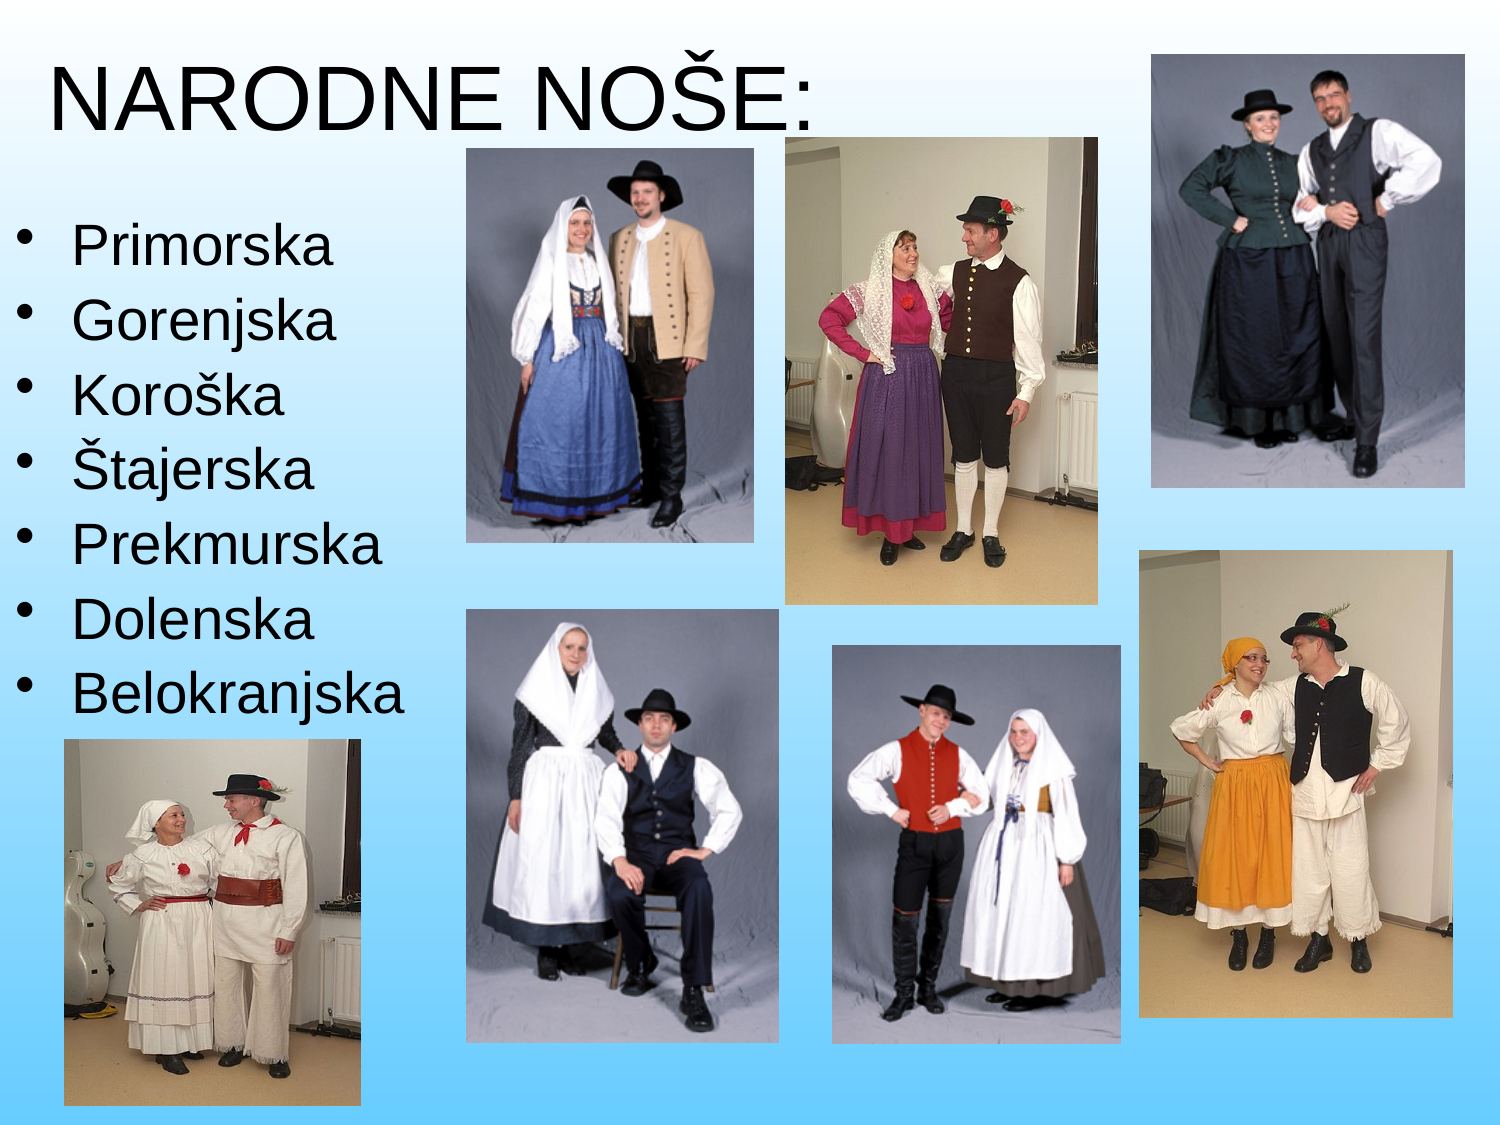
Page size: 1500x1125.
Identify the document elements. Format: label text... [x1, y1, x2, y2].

picture [785, 137, 1098, 605]
picture [832, 645, 1121, 1044]
picture [466, 609, 779, 1043]
picture [1151, 54, 1465, 488]
picture [64, 739, 361, 1106]
picture [466, 148, 754, 543]
list Primorska Gorenjska Koroška Štajerska Prekmurska Dolenska Belokranjska [0, 208, 1350, 951]
title NARODNE NOŠE: [0, 0, 1108, 188]
picture [1139, 550, 1453, 1018]
